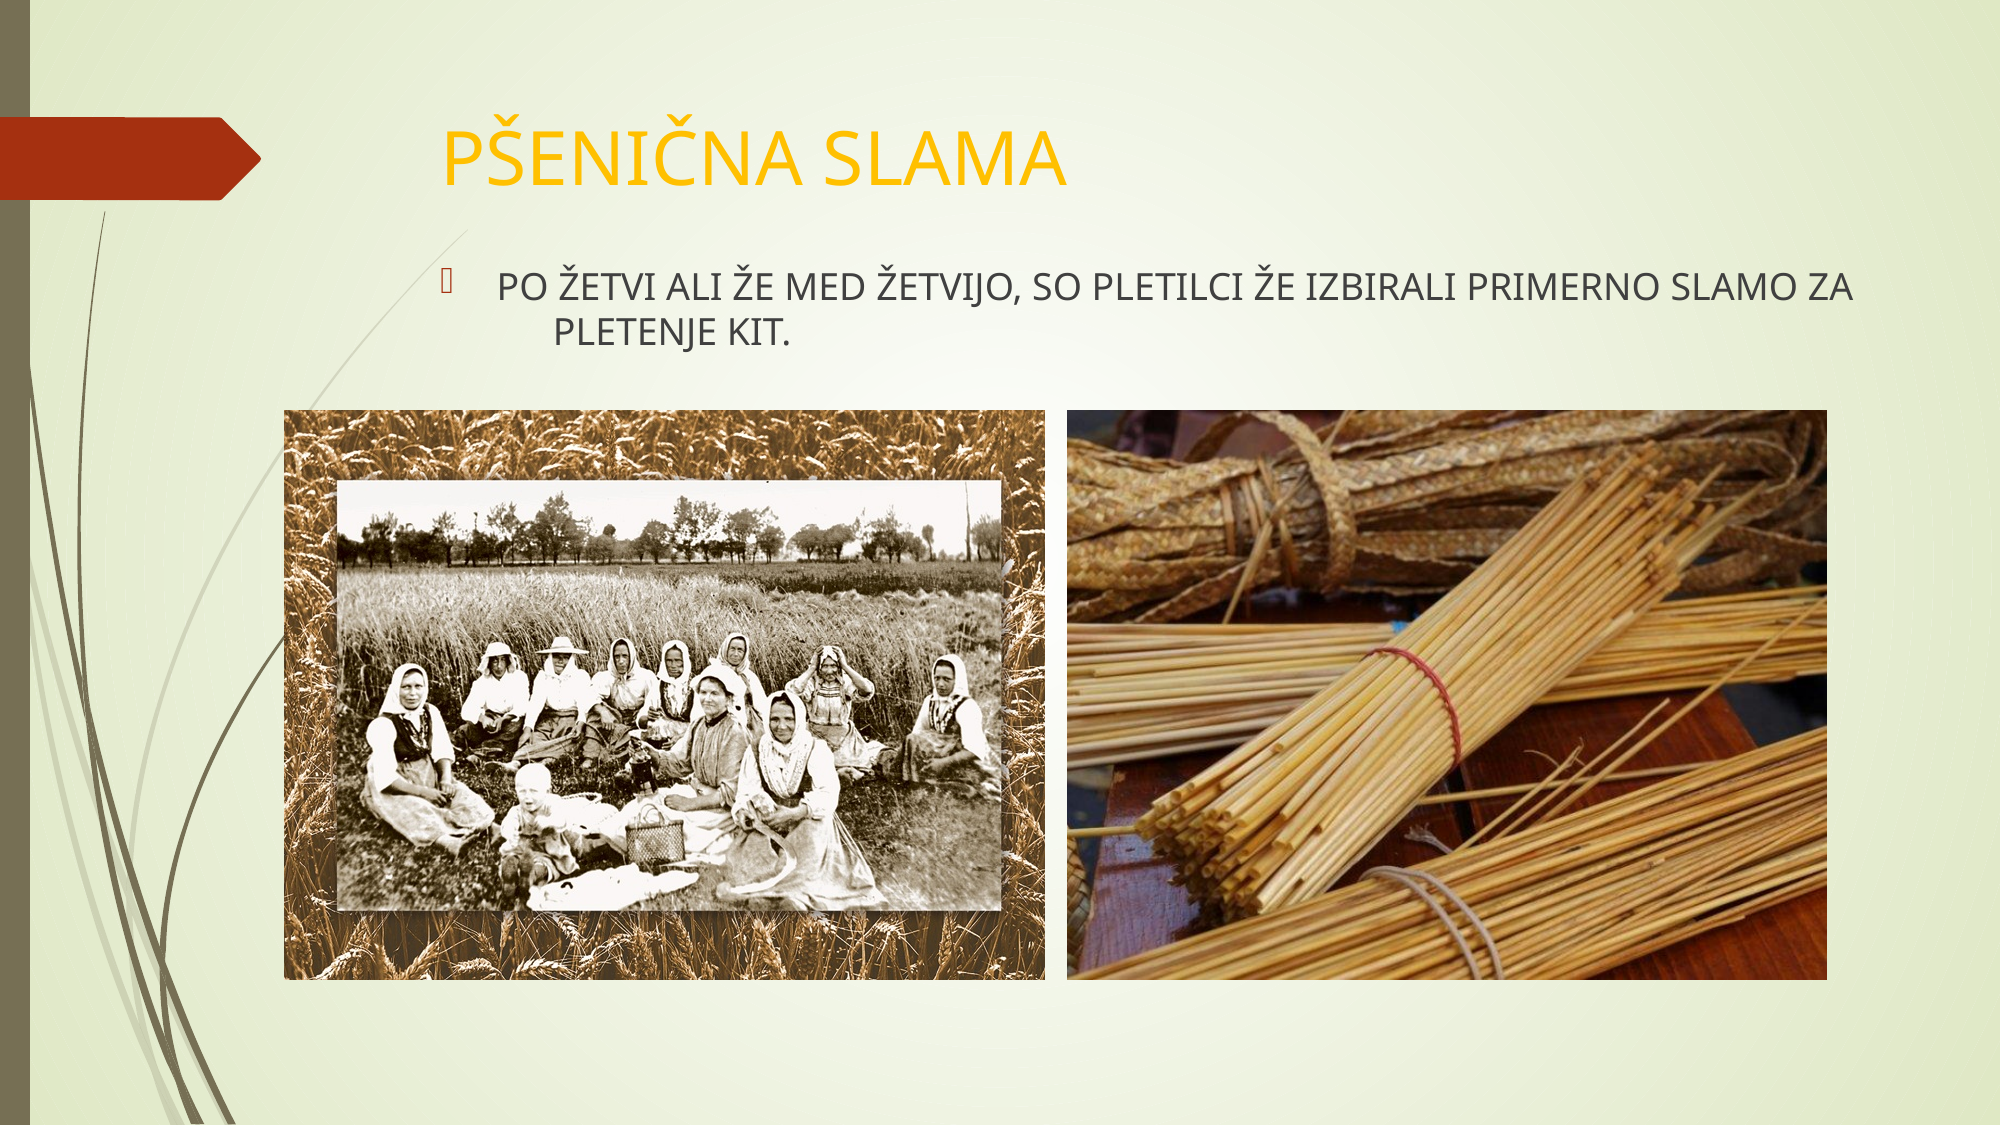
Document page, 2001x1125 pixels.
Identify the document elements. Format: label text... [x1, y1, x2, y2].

picture [1067, 410, 1827, 980]
title PŠENIČNA SLAMA [425, 102, 1888, 255]
list PO ŽETVI ALI ŽE MED ŽETVIJO, SO PLETILCI ŽE IZBIRALI PRIMERNO SLAMO ZA PLETENJE KIT. [425, 255, 1888, 875]
picture [284, 410, 1045, 980]
